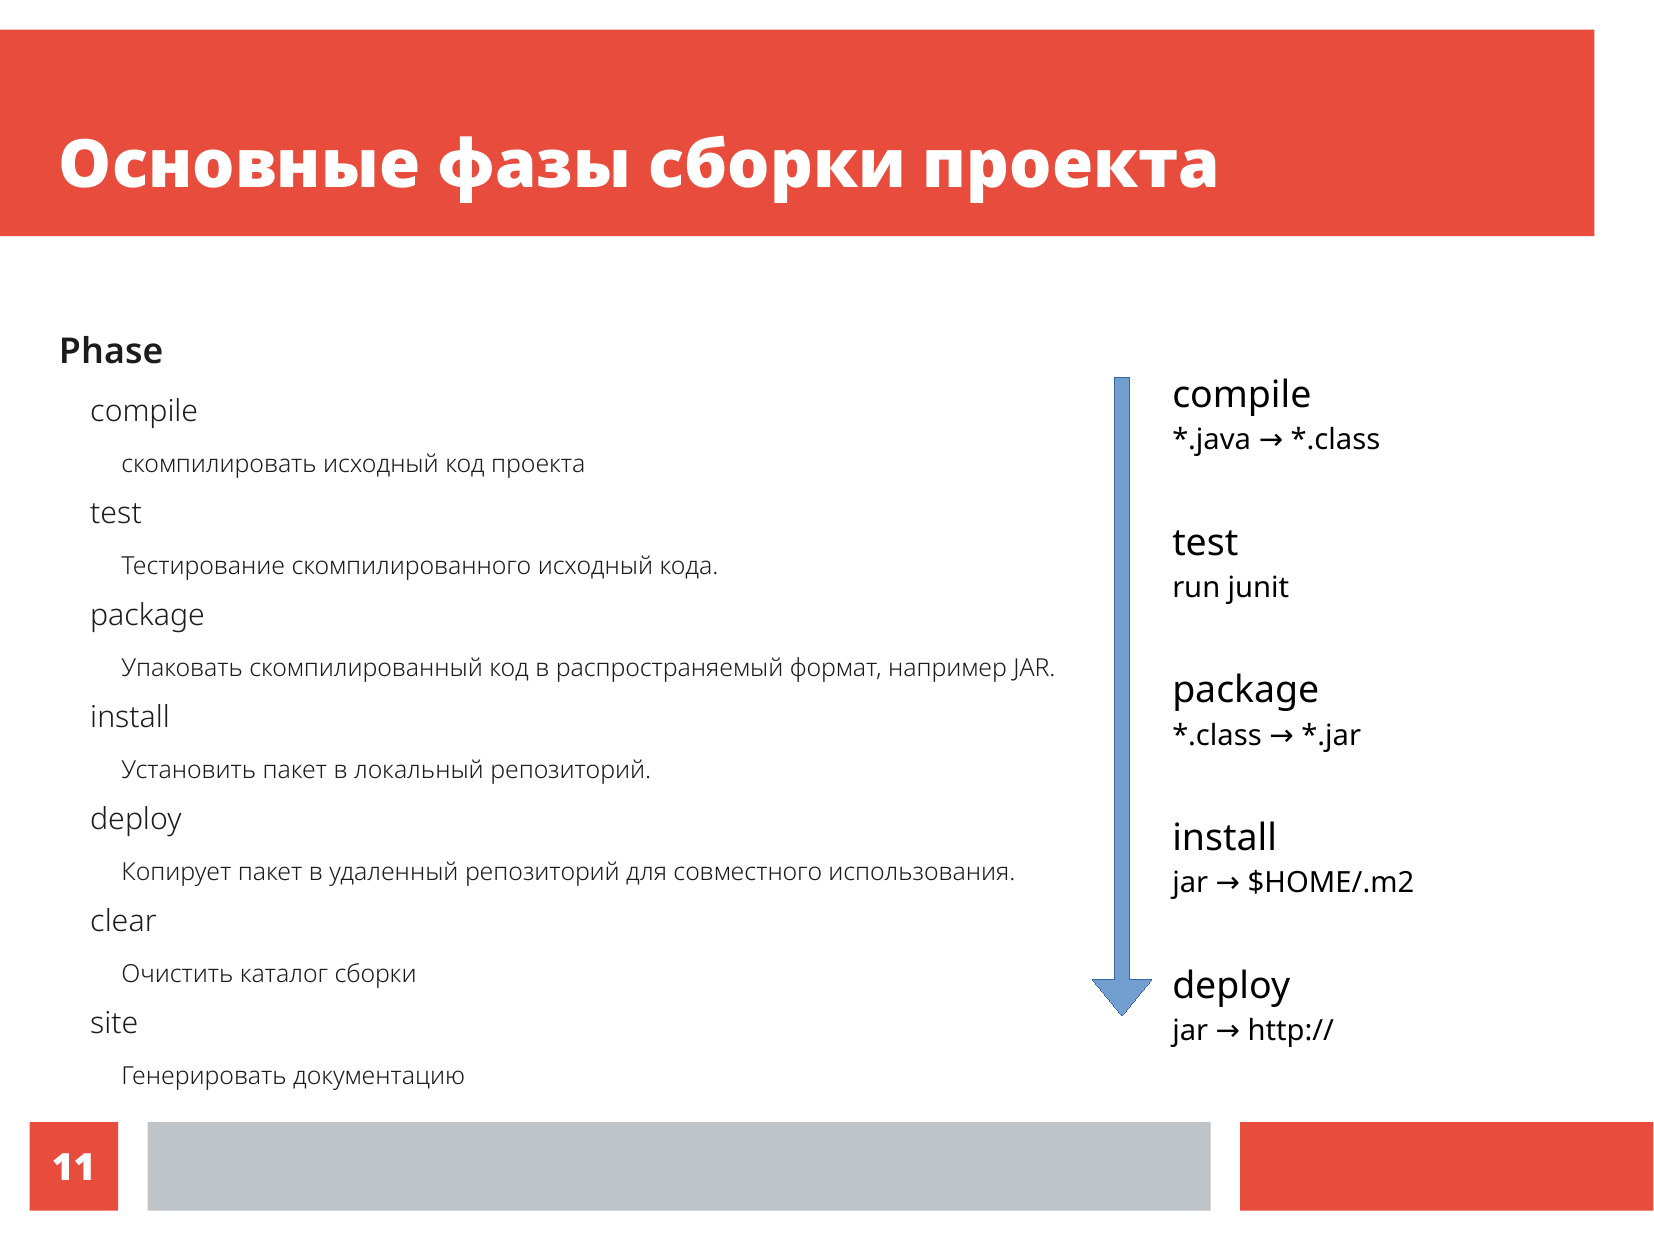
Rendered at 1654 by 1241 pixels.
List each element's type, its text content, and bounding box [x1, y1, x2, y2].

list Phase compile скомпилировать исходный код проекта test Тестирование скомпилированного исходный кода. package Упаковать скомпилированный код в распространяемый формат, например JAR. install Установить пакет в локальный репозиторий. deploy Копирует пакет в удаленный репозиторий для совместного использования. clear Очистить каталог сборки site Генерировать документацию [59, 324, 1123, 1093]
text_box test run junit [1157, 507, 1371, 601]
title Основные фазы сборки проекта [59, 59, 1595, 207]
text_box package *.class → *.jar [1157, 655, 1489, 762]
text_box сompile *.java → *.class [1157, 360, 1536, 461]
text_box deploy jar → http:// [1157, 950, 1512, 1052]
text_box install jar → $HOME/.m2 [1157, 803, 1571, 910]
text_box [1092, 377, 1152, 1016]
